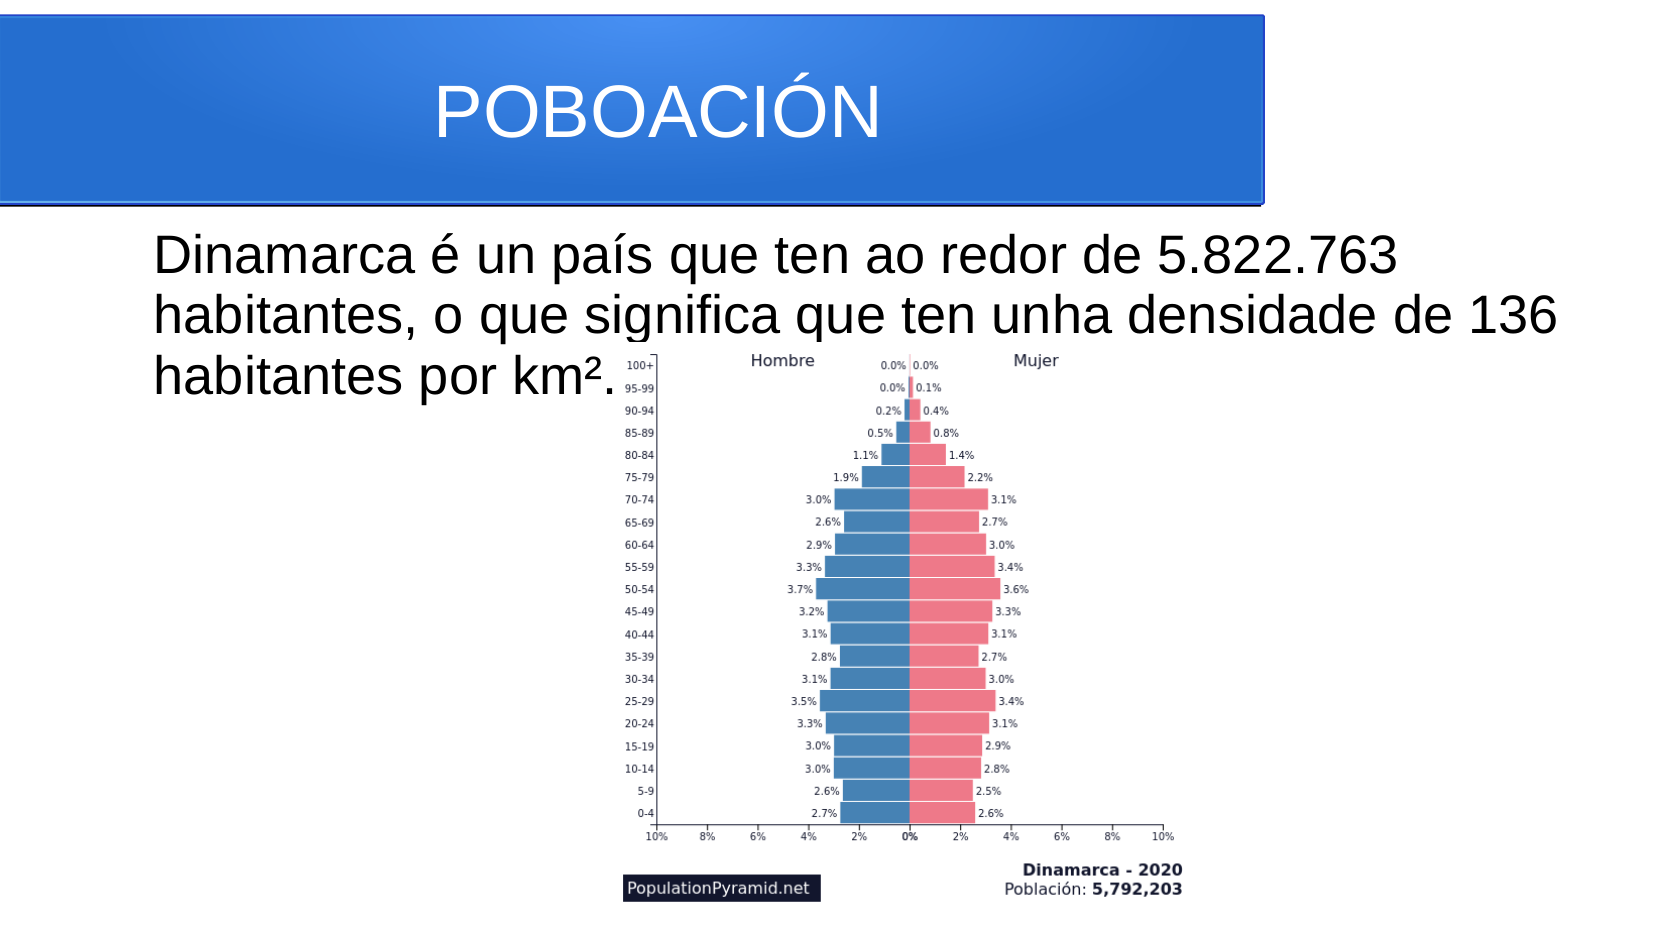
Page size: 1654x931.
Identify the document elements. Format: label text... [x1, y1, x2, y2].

list Dinamarca é un país que ten ao redor de 5.822.763 habitantes, o que significa que ten unha densidade de 136 habitantes por km². [82, 224, 1571, 764]
picture [613, 342, 1193, 929]
title POBOACIÓN [82, 35, 1235, 189]
